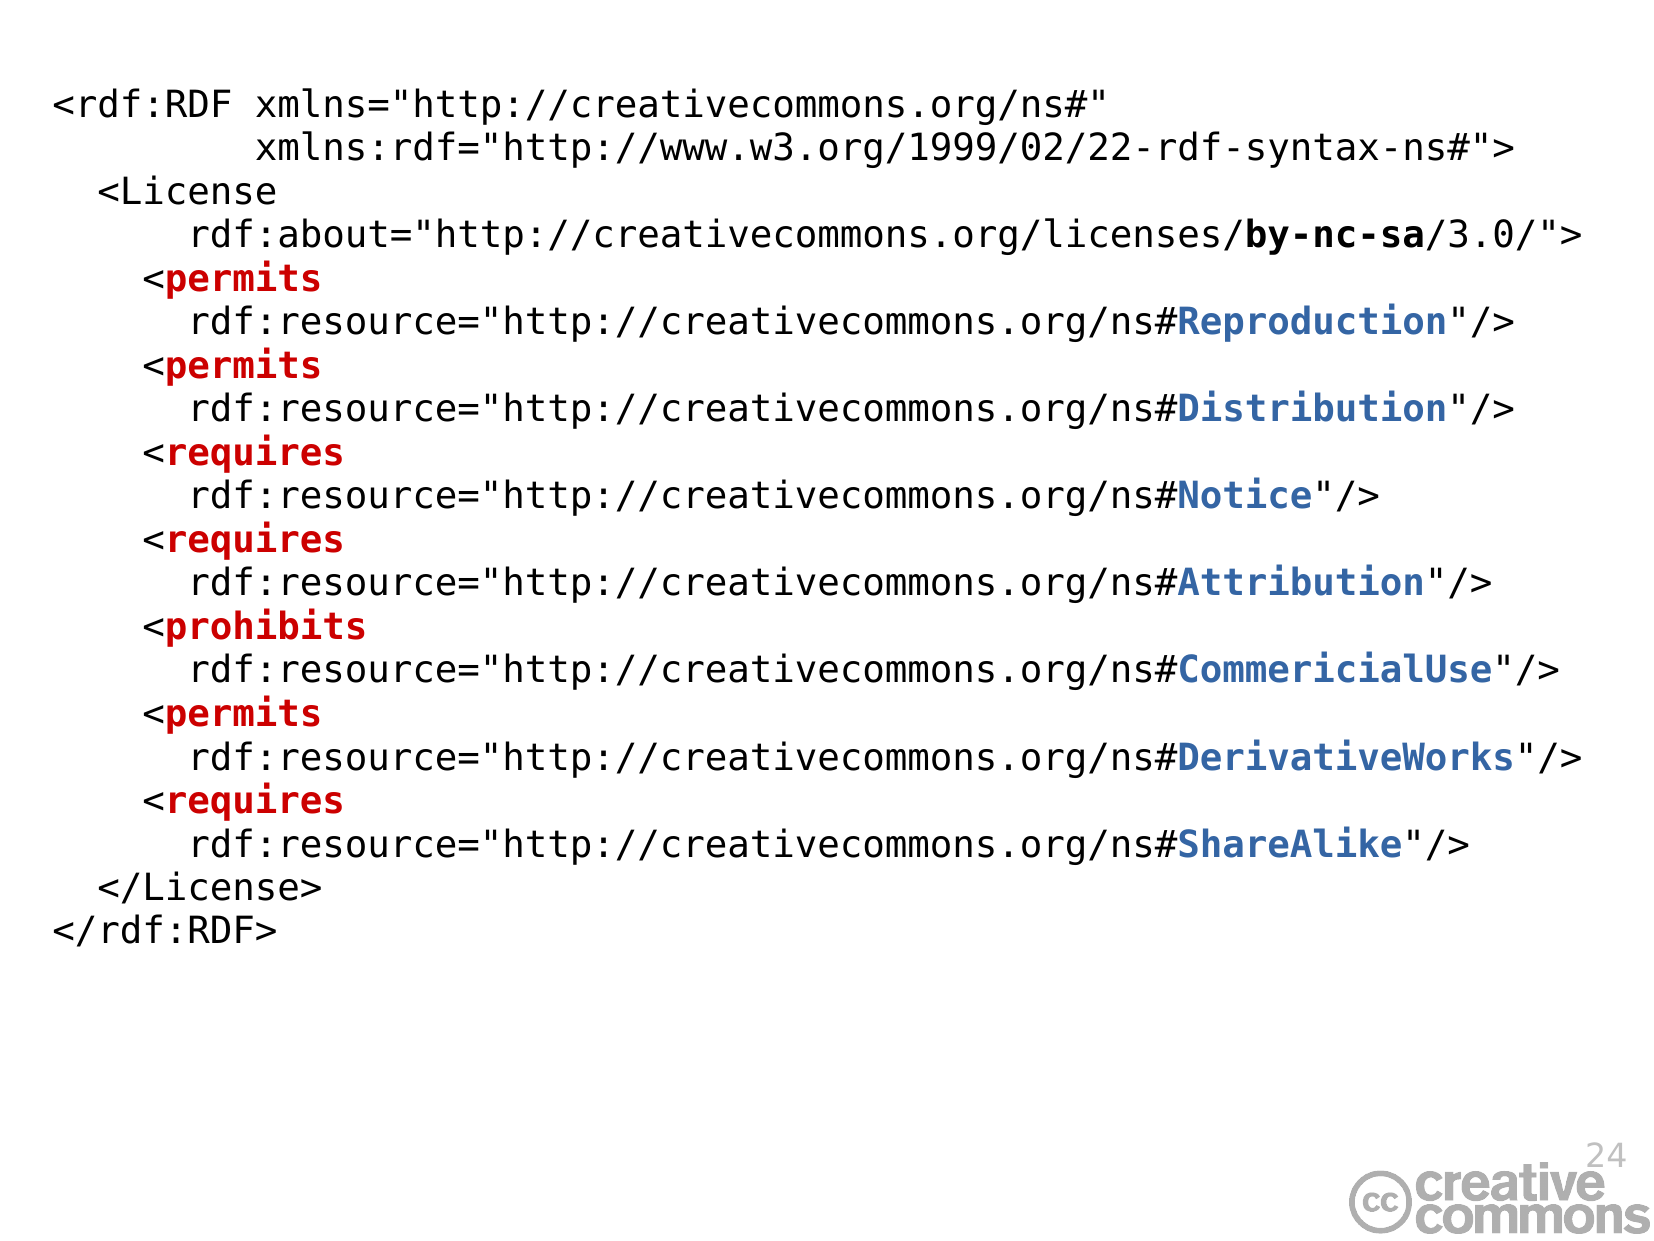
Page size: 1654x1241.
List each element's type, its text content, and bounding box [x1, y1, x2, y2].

text_box <rdf:RDF xmlns="http://creativecommons.org/ns#" xmlns:rdf="http://www.w3.org/1999/02/22-rdf-syntax-ns#"> <License rdf:about="http://creativecommons.org/licenses/by-nc-sa/3.0/"> <permits rdf:resource="http://creativecommons.org/ns#Reproduction"/> <permits rdf:resource="http://creativecommons.org/ns#Distribution"/> <requires rdf:resource="http://creativecommons.org/ns#Notice"/> <requires rdf:resource="http://creativecommons.org/ns#Attribution"/> <prohibits rdf:resource="http://creativecommons.org/ns#CommericialUse"/> <permits rdf:resource="http://creativecommons.org/ns#DerivativeWorks"/> <requires rdf:resource="http://creativecommons.org/ns#ShareAlike"/> </License> </rdf:RDF> [37, 75, 1653, 1044]
picture [1349, 1162, 1650, 1234]
